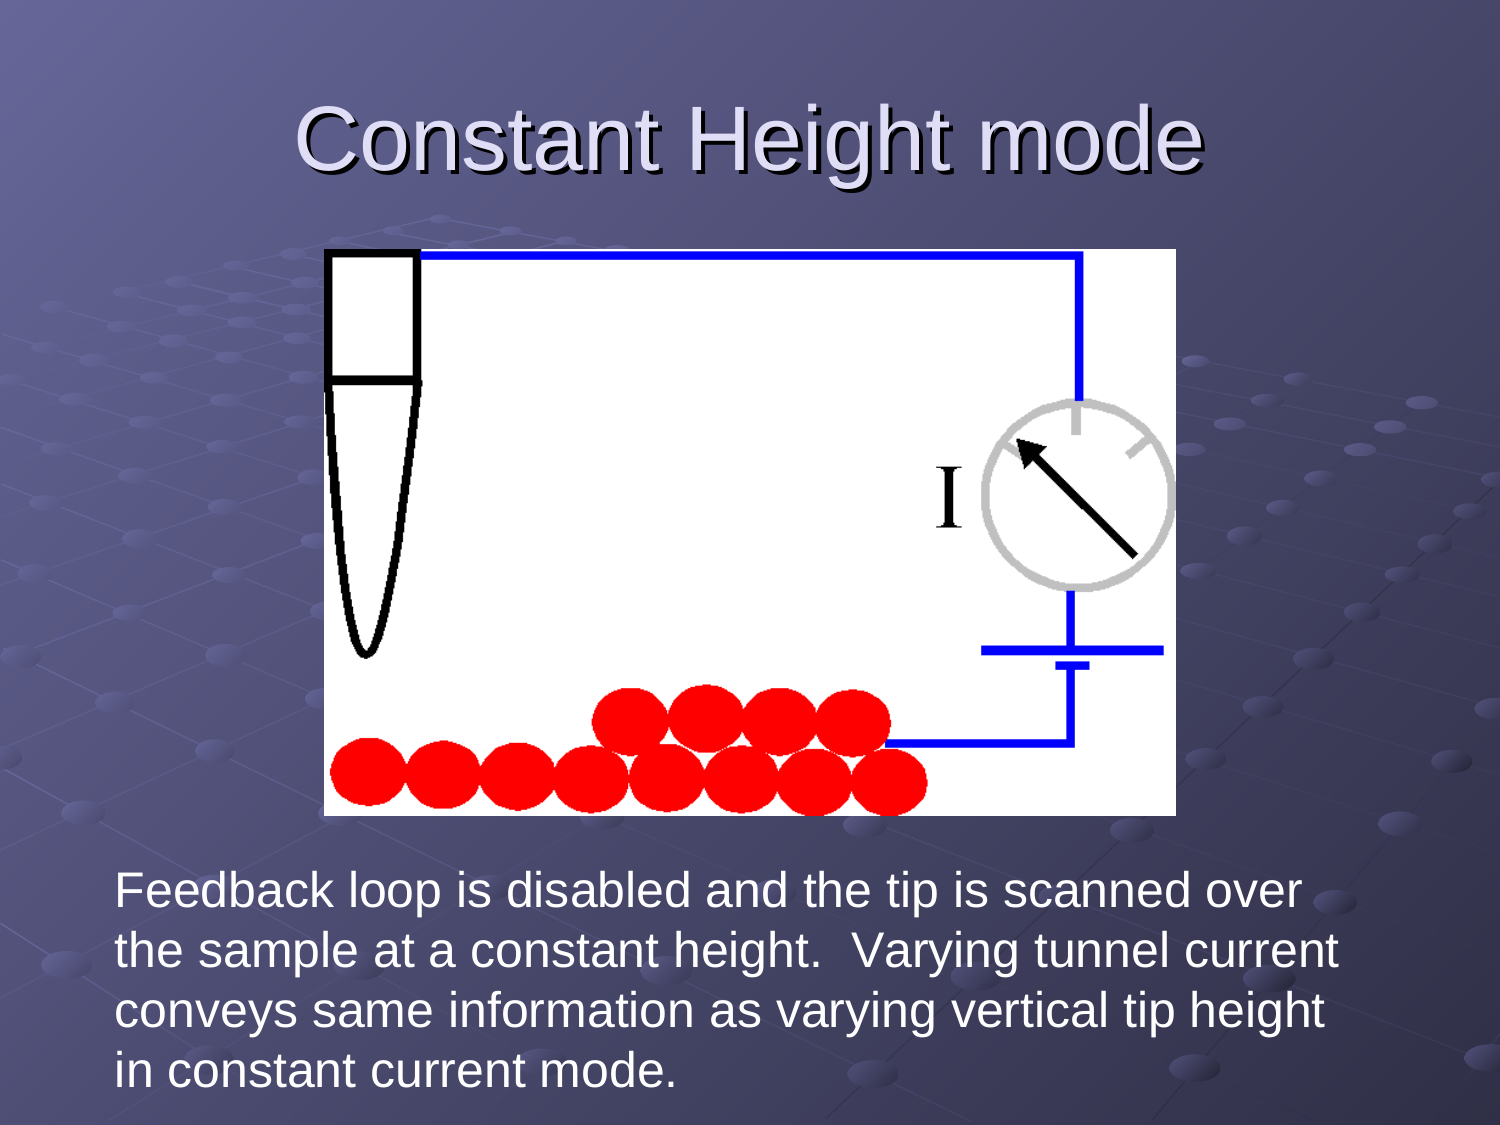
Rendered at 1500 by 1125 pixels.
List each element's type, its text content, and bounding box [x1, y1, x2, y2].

picture [324, 249, 1176, 816]
title Constant Height mode [75, 45, 1426, 233]
text_box Feedback loop is disabled and the tip is scanned over the sample at a constant height. Varying tunnel current conveys same information as varying vertical tip height in constant current mode. [100, 849, 1370, 1106]
